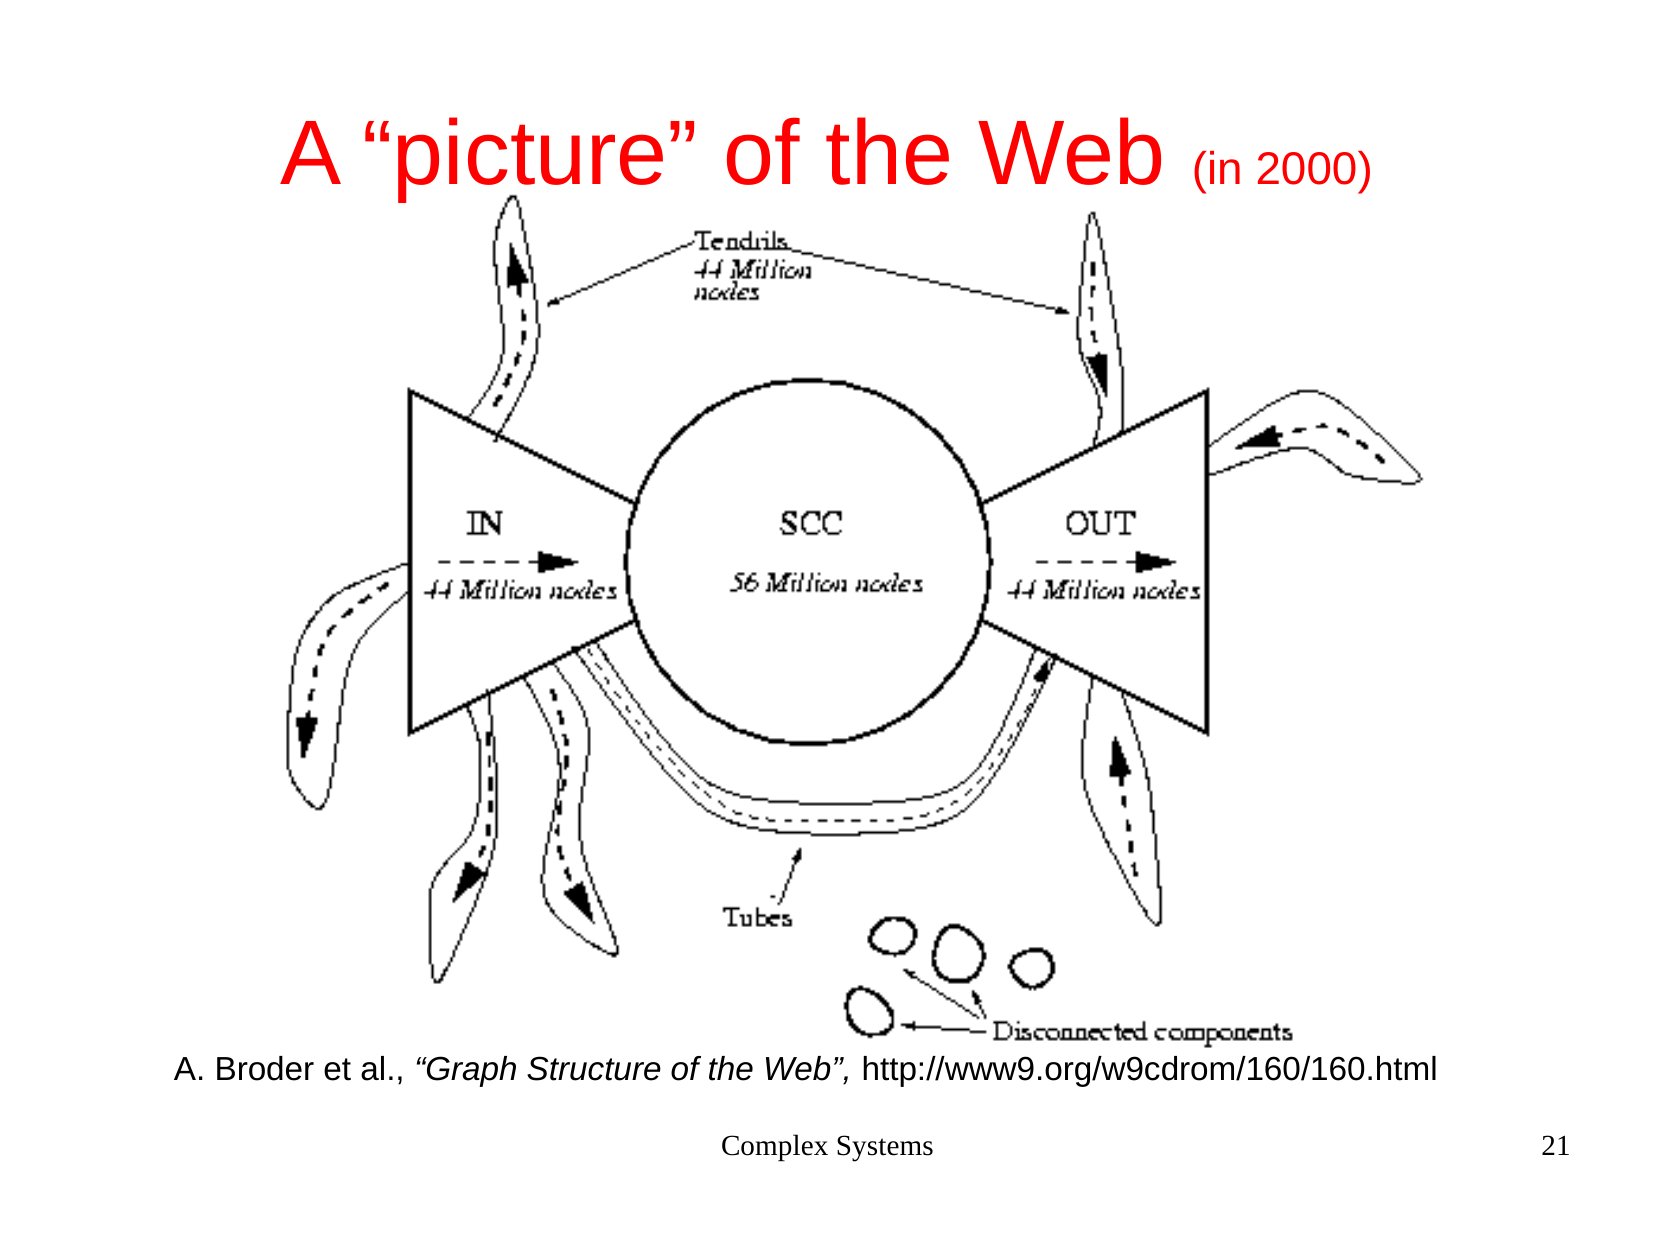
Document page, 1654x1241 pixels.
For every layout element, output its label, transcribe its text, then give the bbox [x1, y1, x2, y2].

title A “picture” of the Web (in 2000) [82, 49, 1571, 257]
picture [266, 257, 1504, 1067]
text_box A. Broder et al., “Graph Structure of the Web”, http://www9.org/w9cdrom/160/160.html [150, 1050, 1463, 1088]
